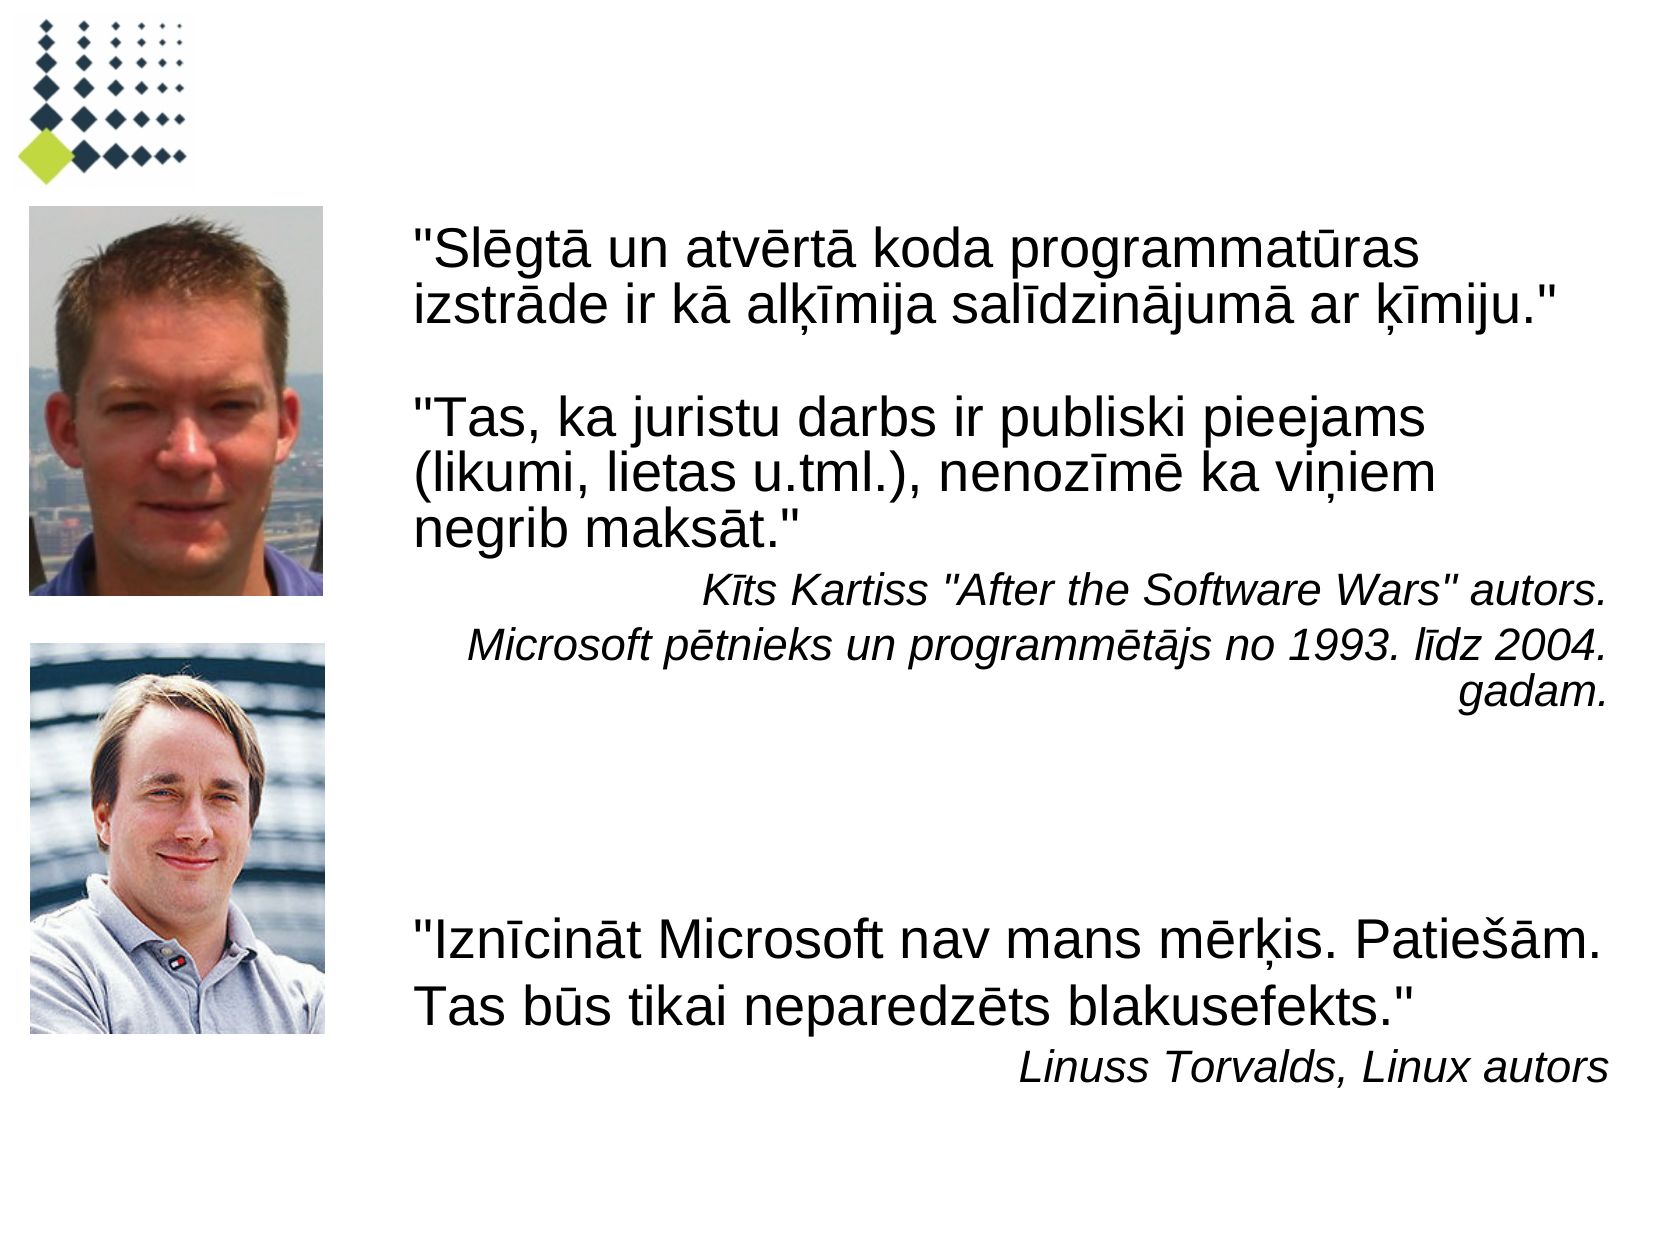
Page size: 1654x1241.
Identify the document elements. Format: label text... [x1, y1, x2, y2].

picture [12, 12, 196, 189]
list "Slēgtā un atvērtā koda programmatūras izstrāde ir kā alķīmija salīdzinājumā ar ķīmiju." "Tas, ka juristu darbs ir publiski pieejams (likumi, lietas u.tml.), nenozīmē ka viņiem negrib maksāt." Kīts Kartiss "After the Software Wars" autors. Microsoft pētnieks un programmētājs no 1993. līdz 2004. gadam. "Iznīcināt Microsoft nav mans mērķis. Patiešām. Tas būs tikai neparedzēts blakusefekts." Linuss Torvalds, Linux autors [366, 218, 1611, 1158]
picture [30, 643, 325, 1034]
picture [29, 206, 323, 596]
